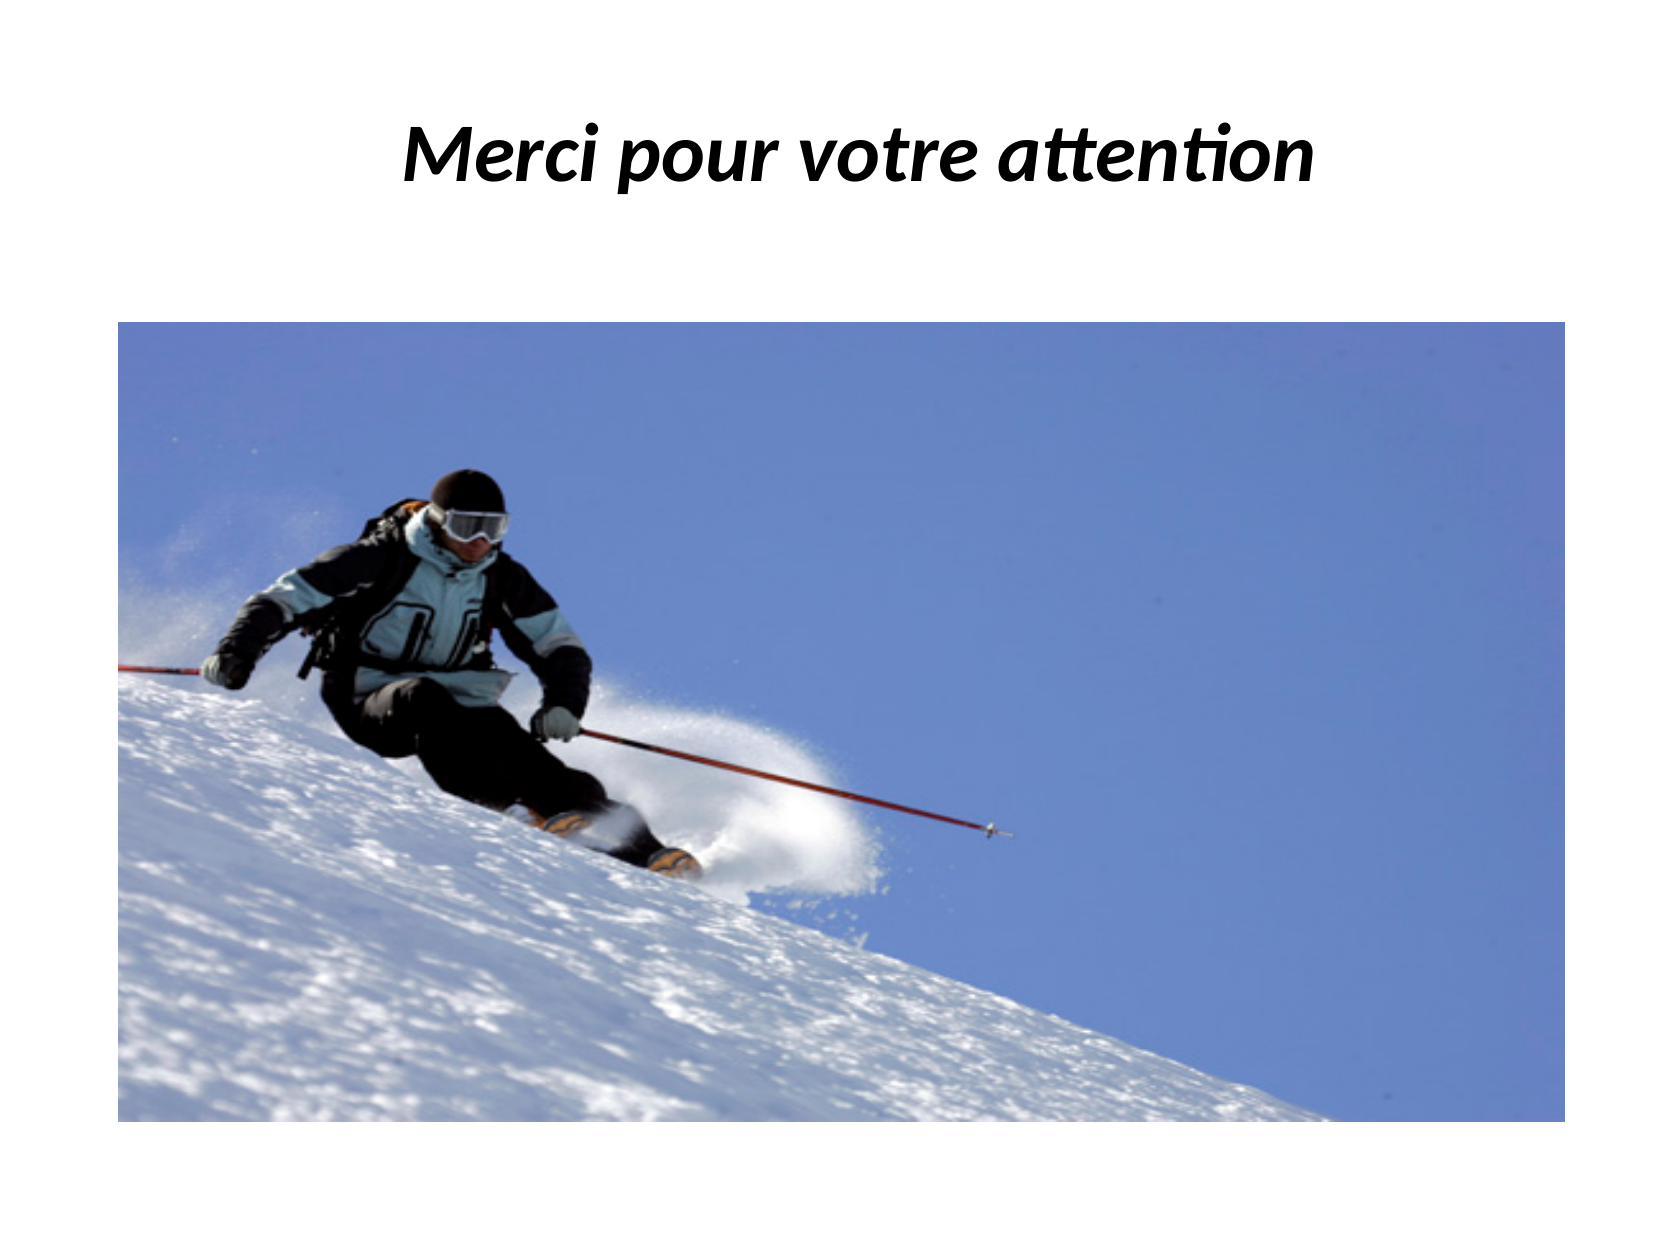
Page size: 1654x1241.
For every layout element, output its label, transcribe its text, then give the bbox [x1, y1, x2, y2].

picture [118, 322, 1565, 1123]
title Merci pour votre attention [153, 76, 1566, 270]
